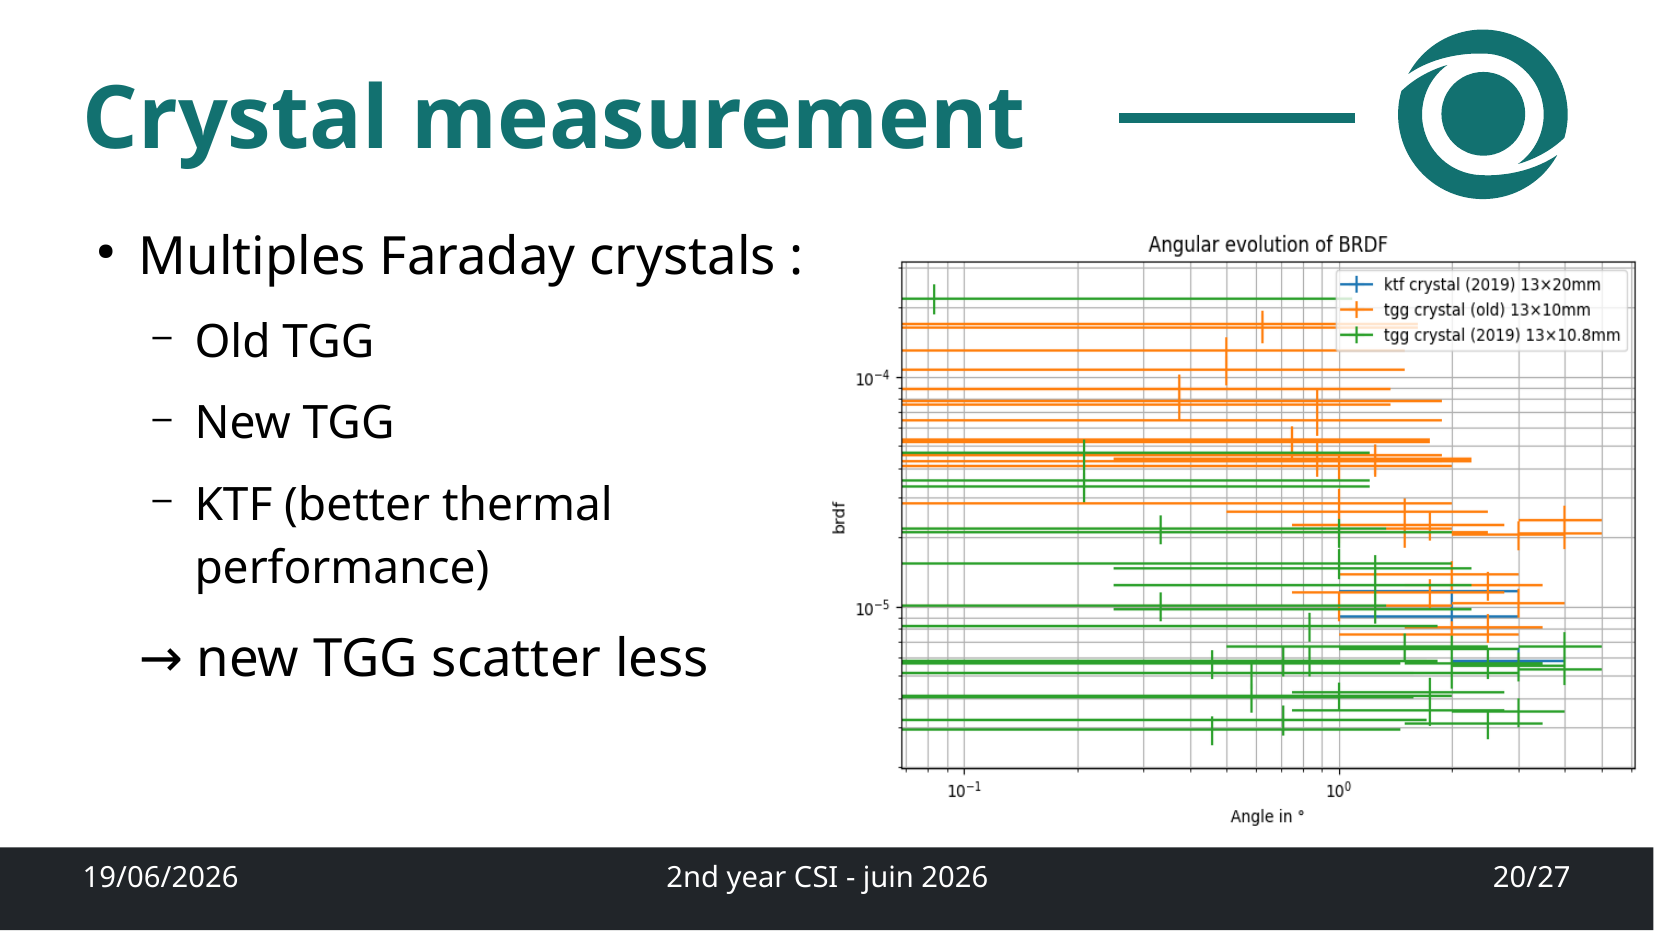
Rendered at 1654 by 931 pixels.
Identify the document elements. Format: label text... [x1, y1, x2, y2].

title Crystal measurement [82, 37, 1241, 193]
picture [816, 217, 1651, 844]
list Multiples Faraday crystals : Old TGG New TGG KTF (better thermal performance) → new TGG scatter less [82, 217, 809, 758]
